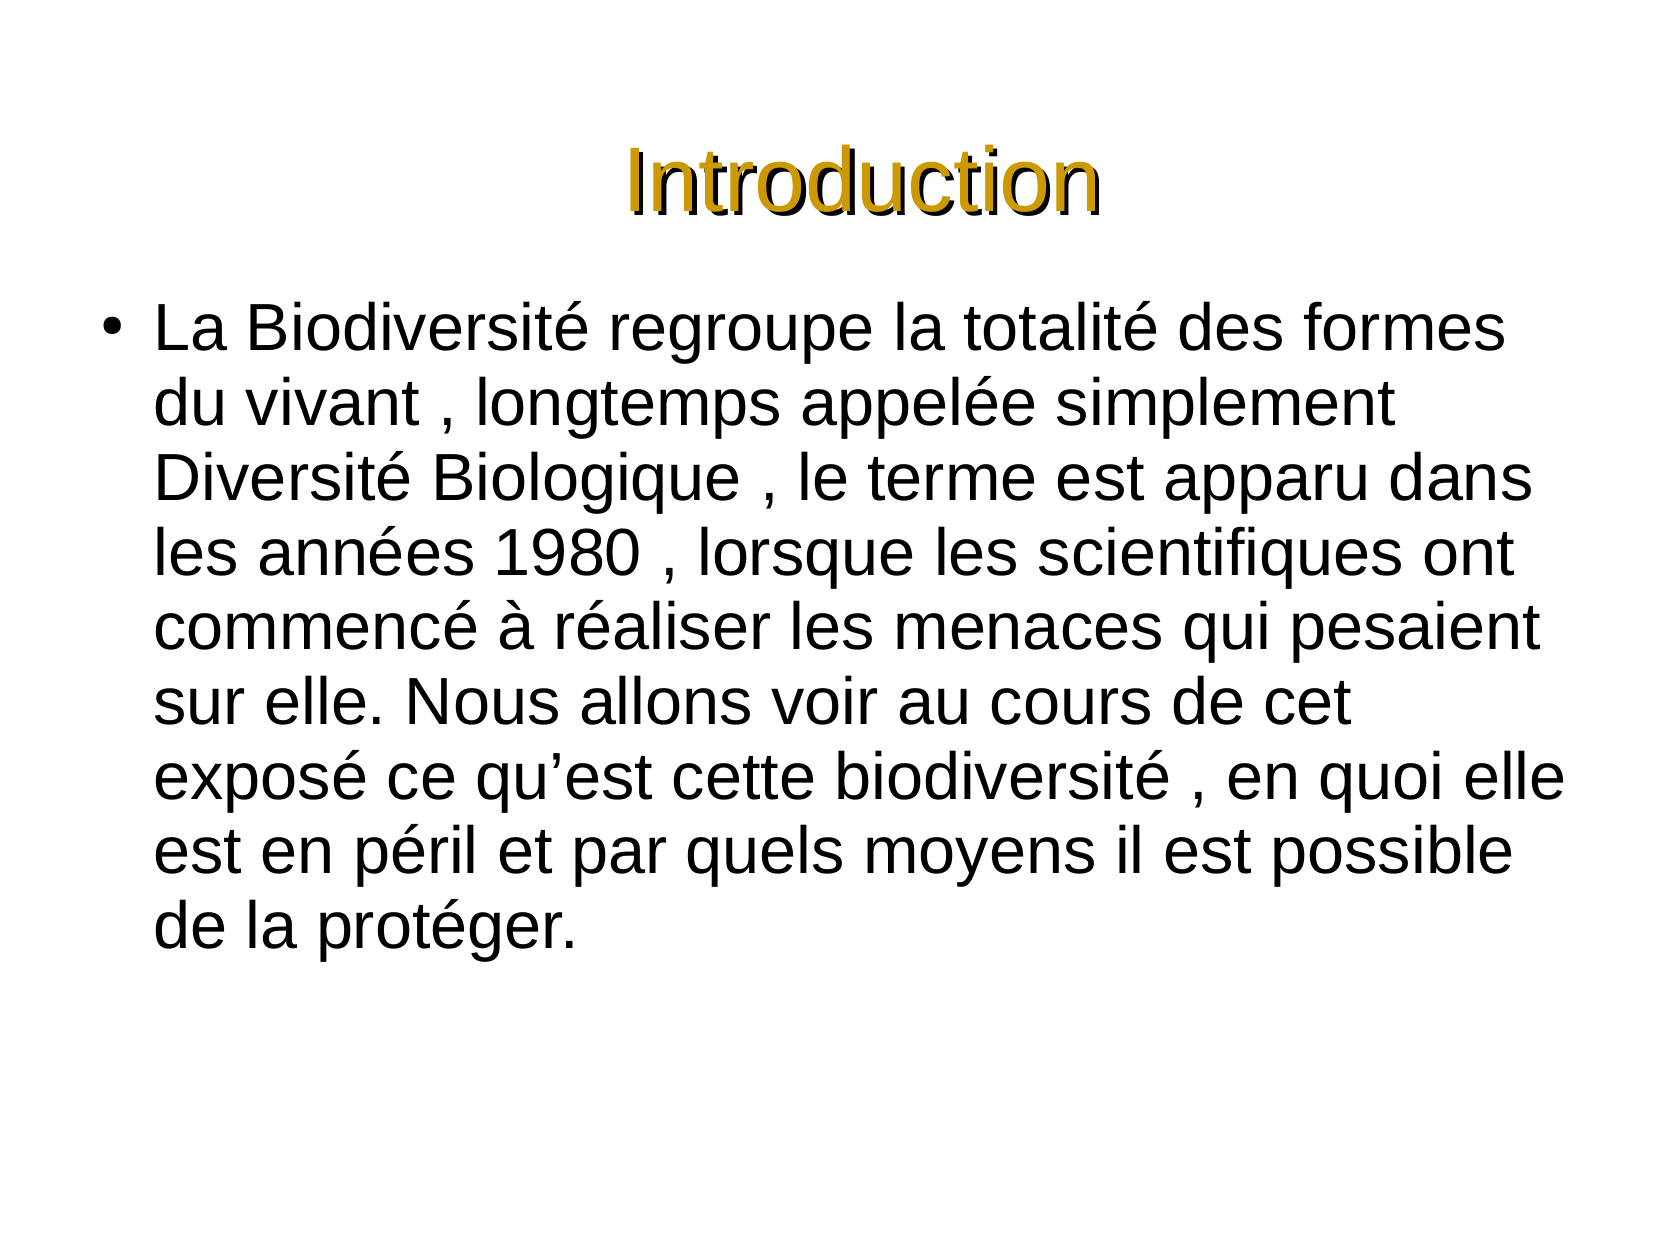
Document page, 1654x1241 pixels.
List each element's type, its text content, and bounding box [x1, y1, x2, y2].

list La Biodiversité regroupe la totalité des formes du vivant , longtemps appelée simplement Diversité Biologique , le terme est apparu dans les années 1980 , lorsque les scientifiques ont commencé à réaliser les menaces qui pesaient sur elle. Nous allons voir au cours de cet exposé ce qu’est cette biodiversité , en quoi elle est en péril et par quels moyens il est possible de la protéger. [82, 290, 1571, 1010]
title Introduction [0, 76, 1654, 284]
